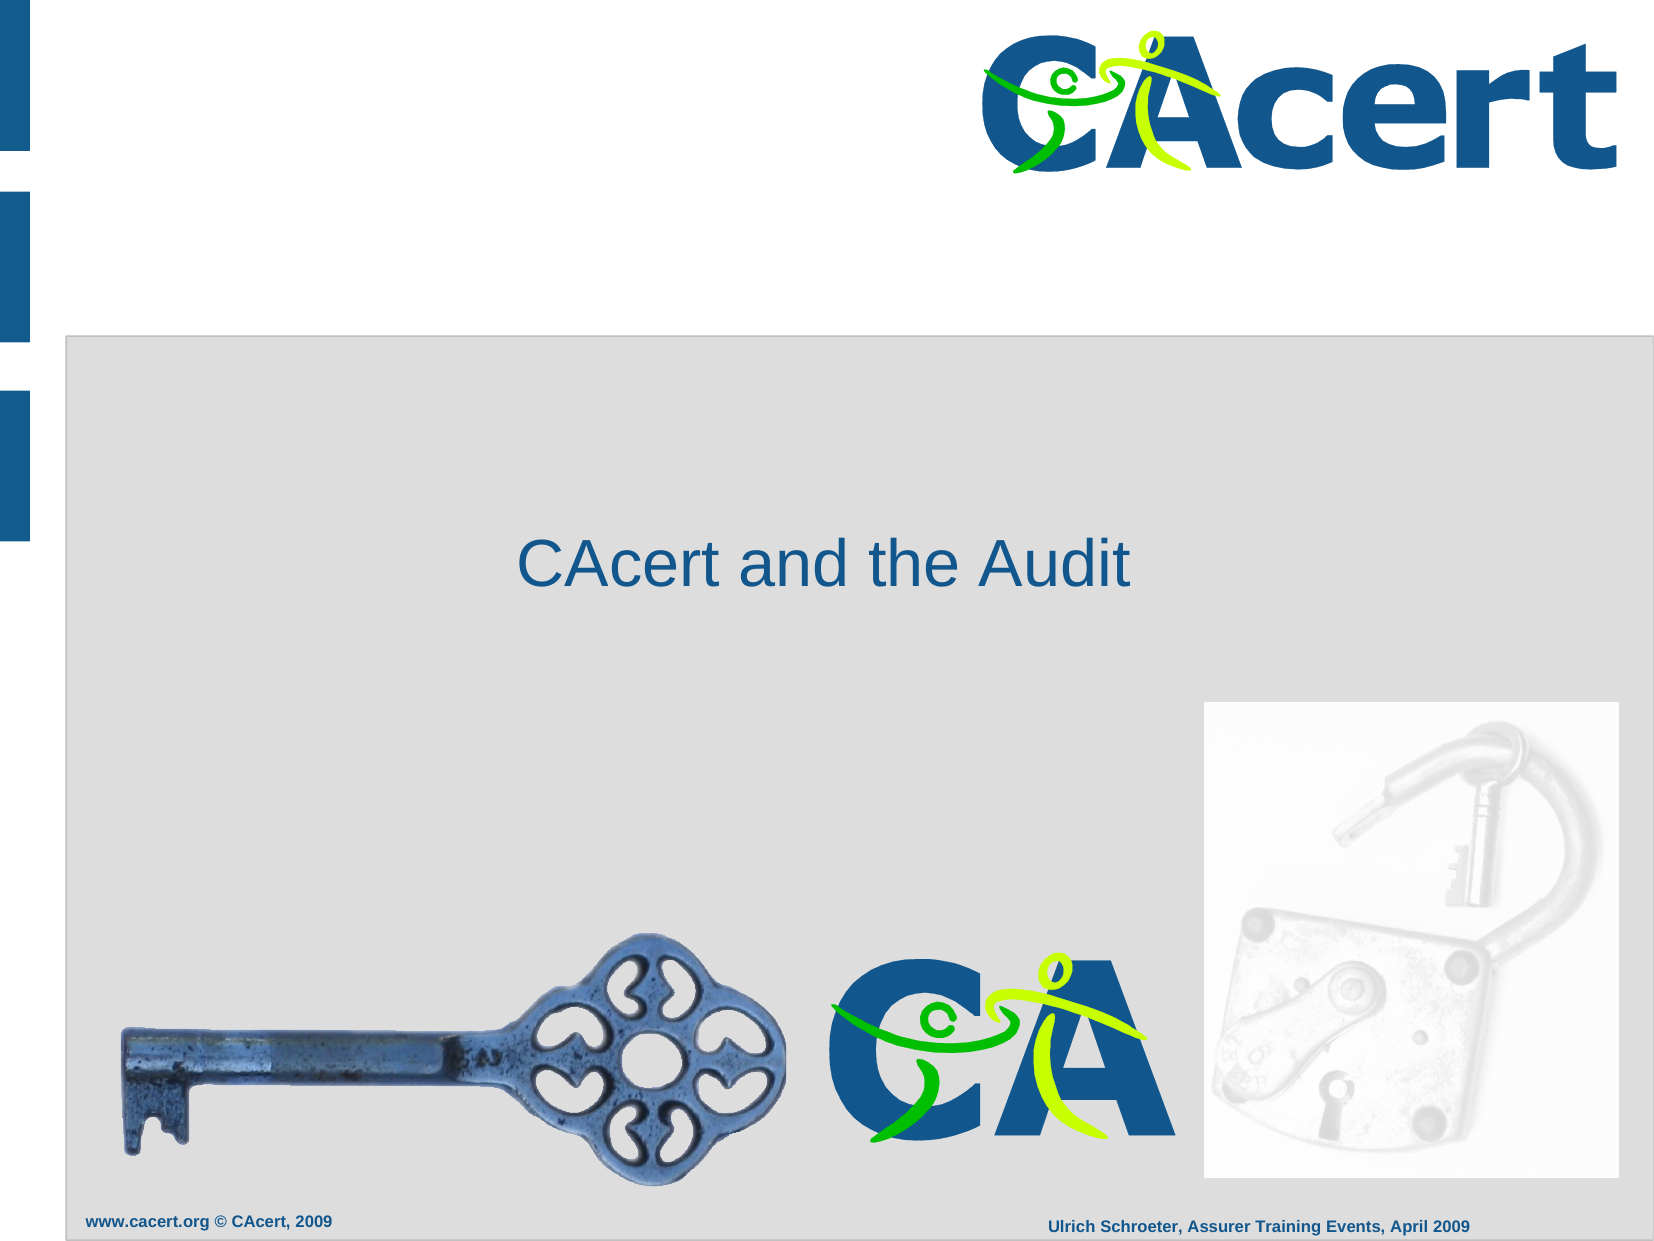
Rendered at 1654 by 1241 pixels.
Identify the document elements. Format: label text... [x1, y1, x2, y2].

picture [106, 915, 800, 1203]
picture [1204, 702, 1619, 1178]
picture [826, 950, 1177, 1145]
title CAcert and the Audit [118, 442, 1530, 601]
